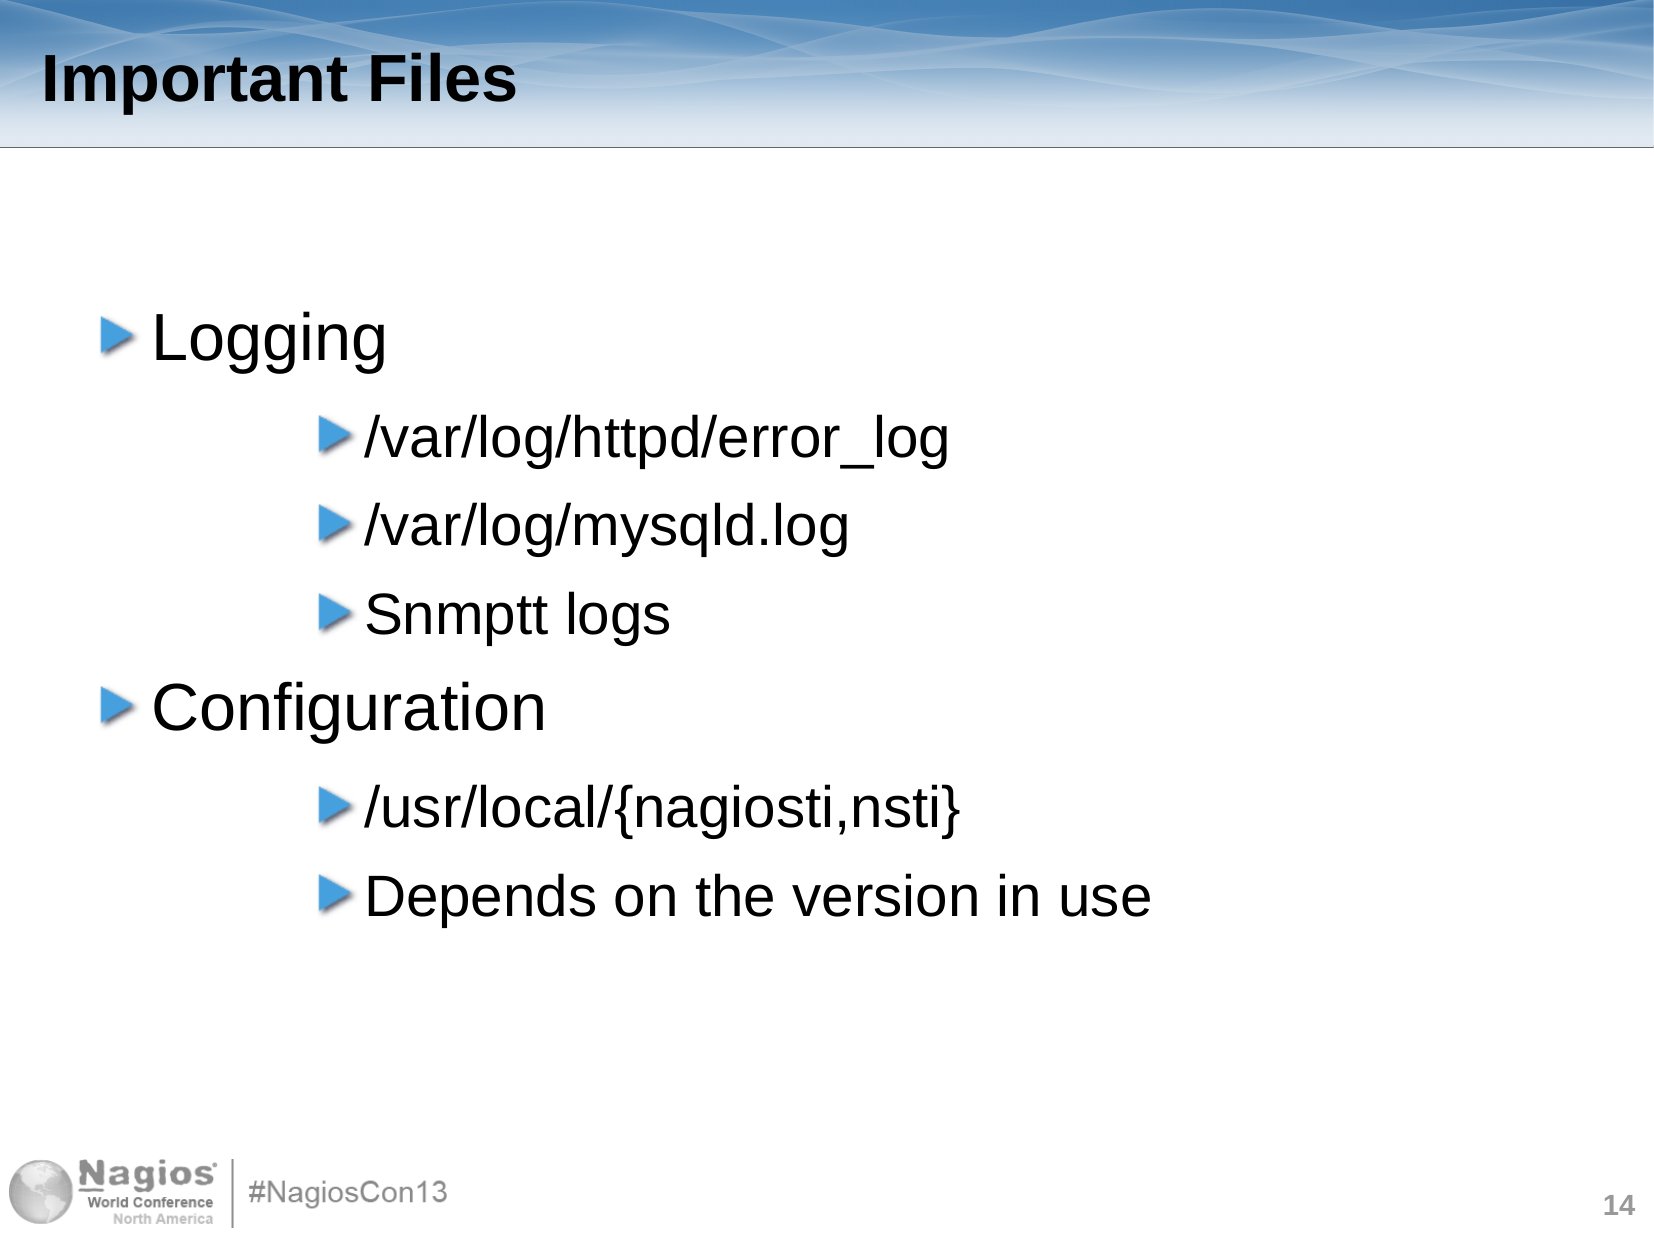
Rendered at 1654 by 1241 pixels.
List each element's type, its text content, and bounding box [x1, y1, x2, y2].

picture [0, 0, 1654, 147]
list Logging /var/log/httpd/error_log /var/log/mysqld.log Snmptt logs Configuration /usr/local/{nagiosti,nsti} Depends on the version in use [80, 300, 1569, 941]
picture [9, 1159, 453, 1228]
title Important Files [41, 29, 1248, 127]
